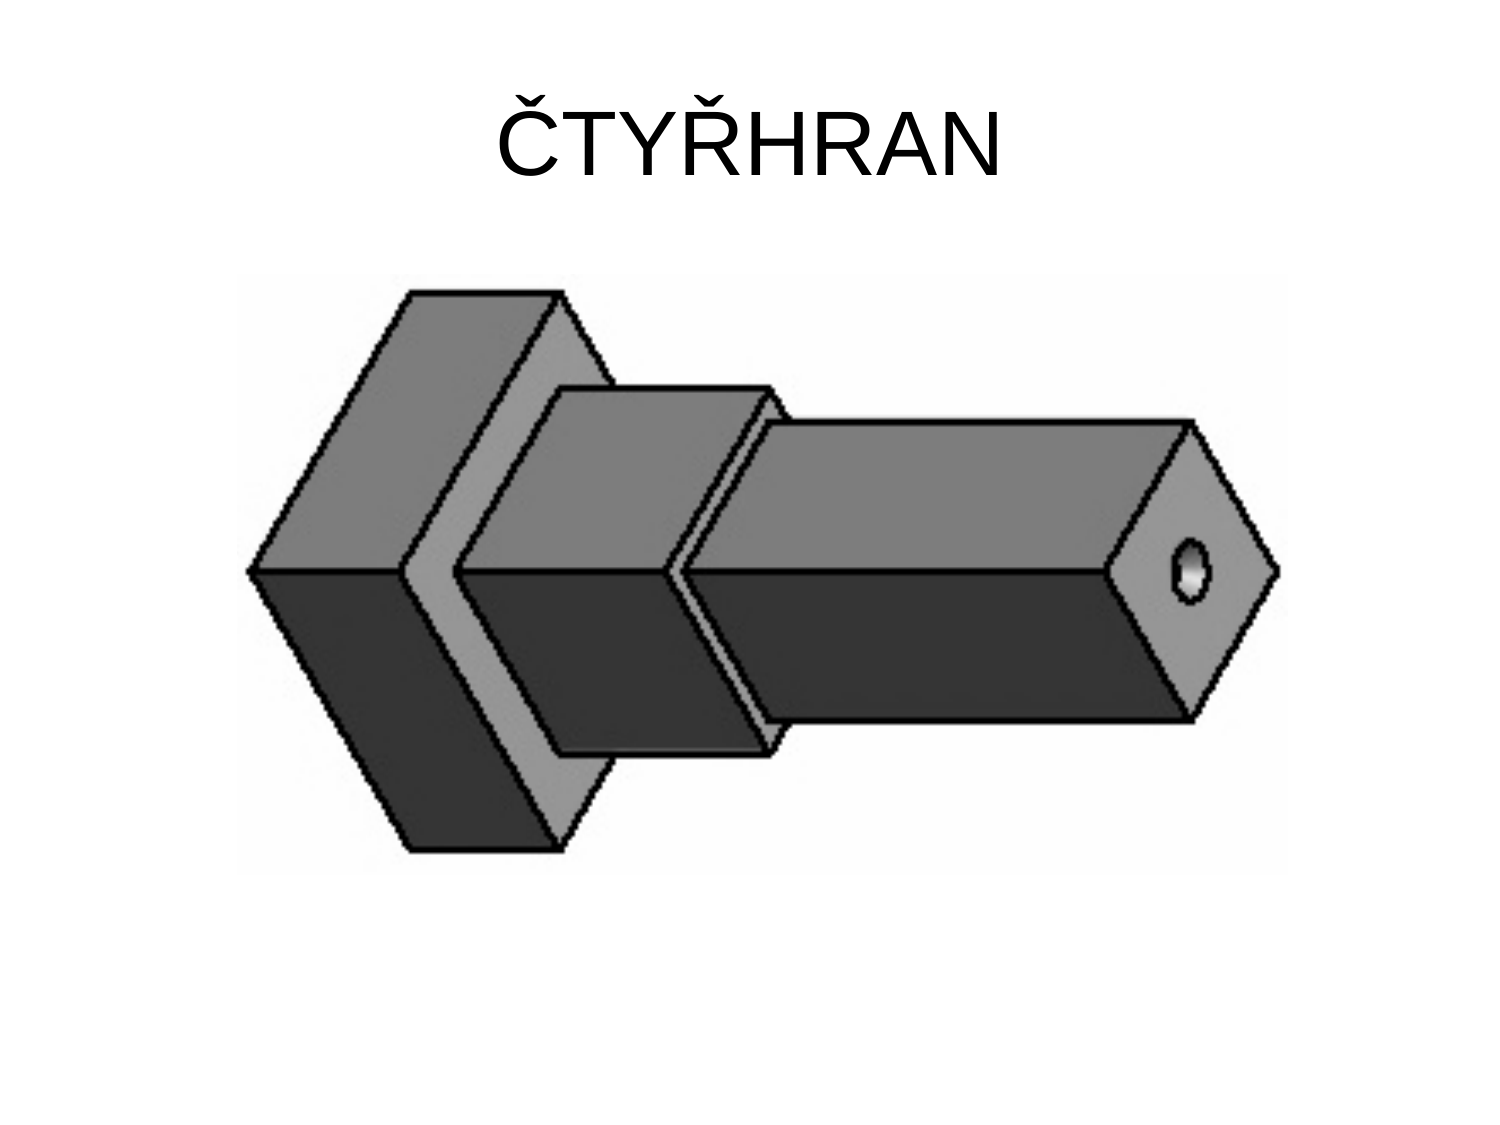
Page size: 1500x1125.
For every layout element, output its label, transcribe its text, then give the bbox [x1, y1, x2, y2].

title ČTYŘHRAN [75, 45, 1426, 233]
picture [237, 275, 1288, 875]
